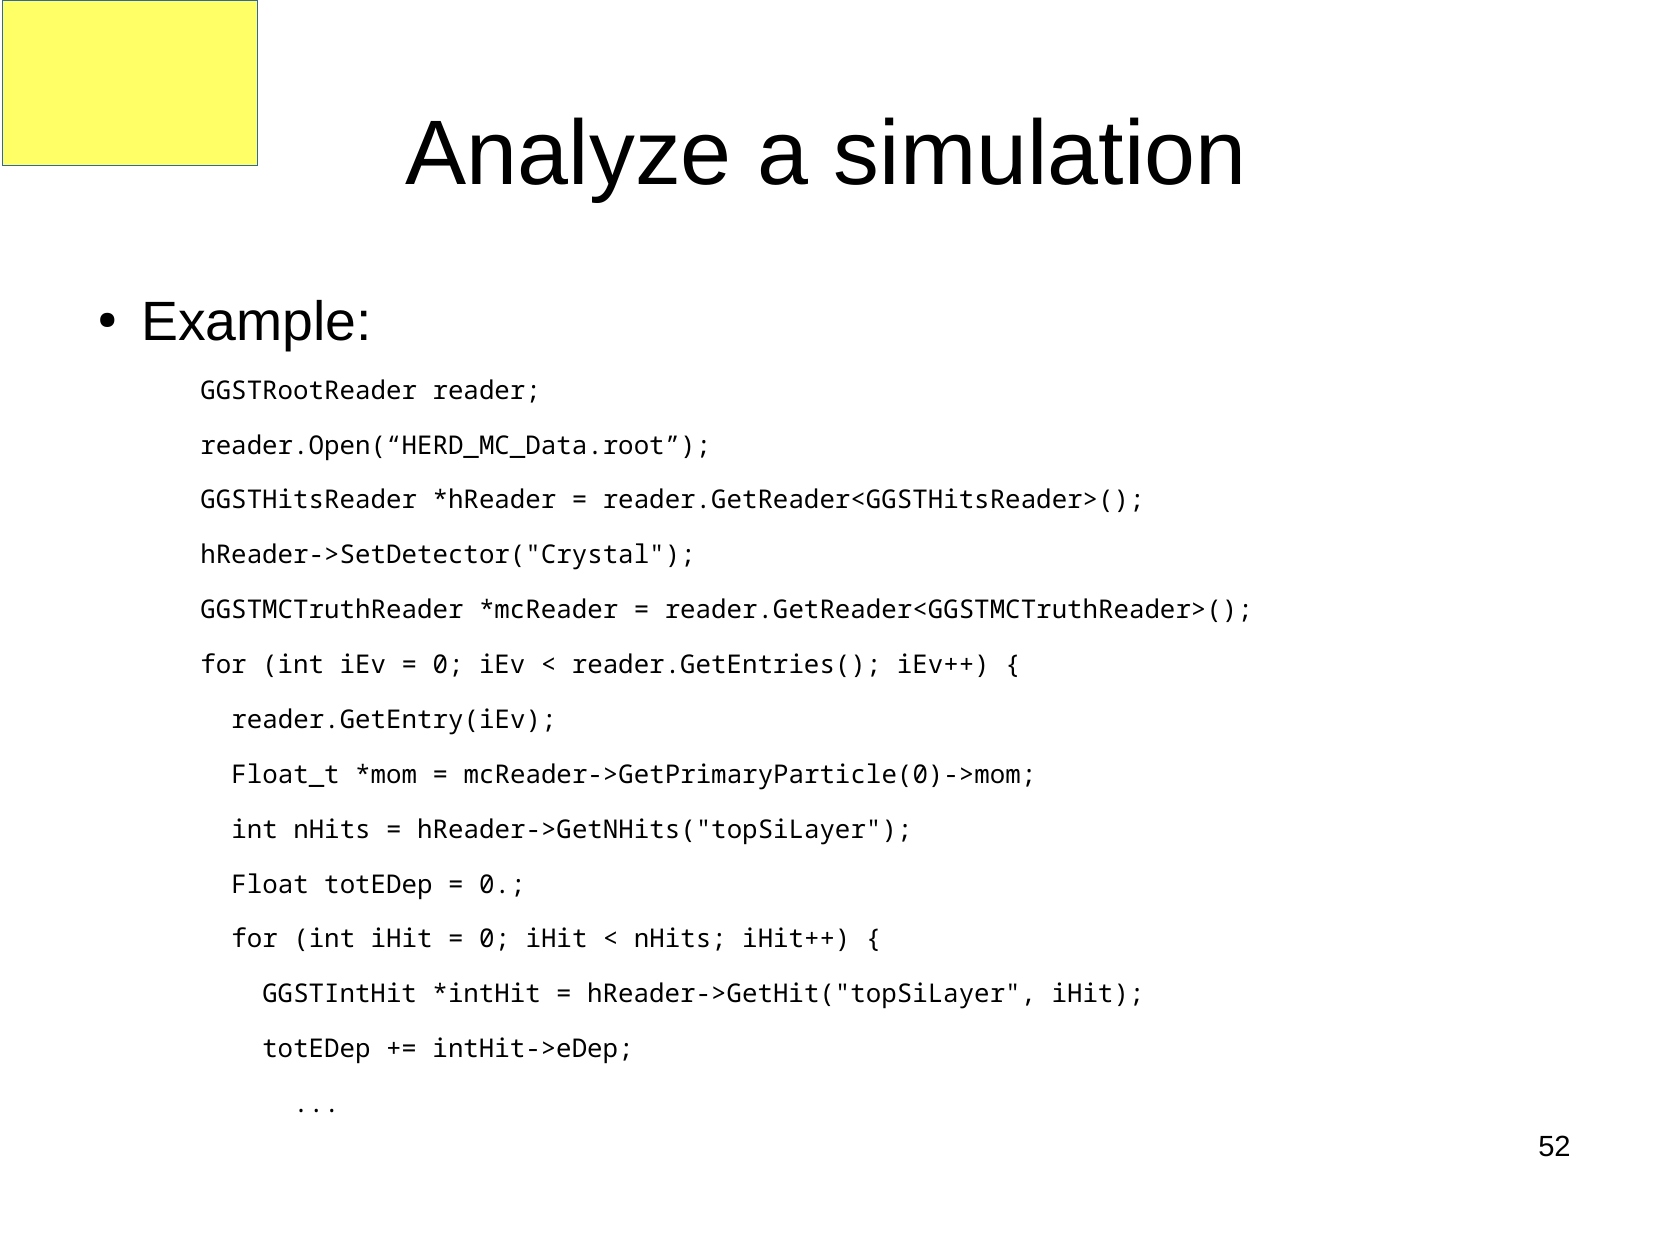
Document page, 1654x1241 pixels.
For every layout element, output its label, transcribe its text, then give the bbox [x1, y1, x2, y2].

list Example: GGSTRootReader reader; reader.Open(“HERD_MC_Data.root”); GGSTHitsReader *hReader = reader.GetReader<GGSTHitsReader>(); hReader->SetDetector("Crystal"); GGSTMCTruthReader *mcReader = reader.GetReader<GGSTMCTruthReader>(); for (int iEv = 0; iEv < reader.GetEntries(); iEv++) { reader.GetEntry(iEv); Float_t *mom = mcReader->GetPrimaryParticle(0)->mom; int nHits = hReader->GetNHits("topSiLayer"); Float totEDep = 0.; for (int iHit = 0; iHit < nHits; iHit++) { GGSTIntHit *intHit = hReader->GetHit("topSiLayer", iHit); totEDep += intHit->eDep; ... [82, 290, 1571, 1126]
title Analyze a simulation [82, 49, 1571, 257]
text_box [2, 0, 258, 166]
